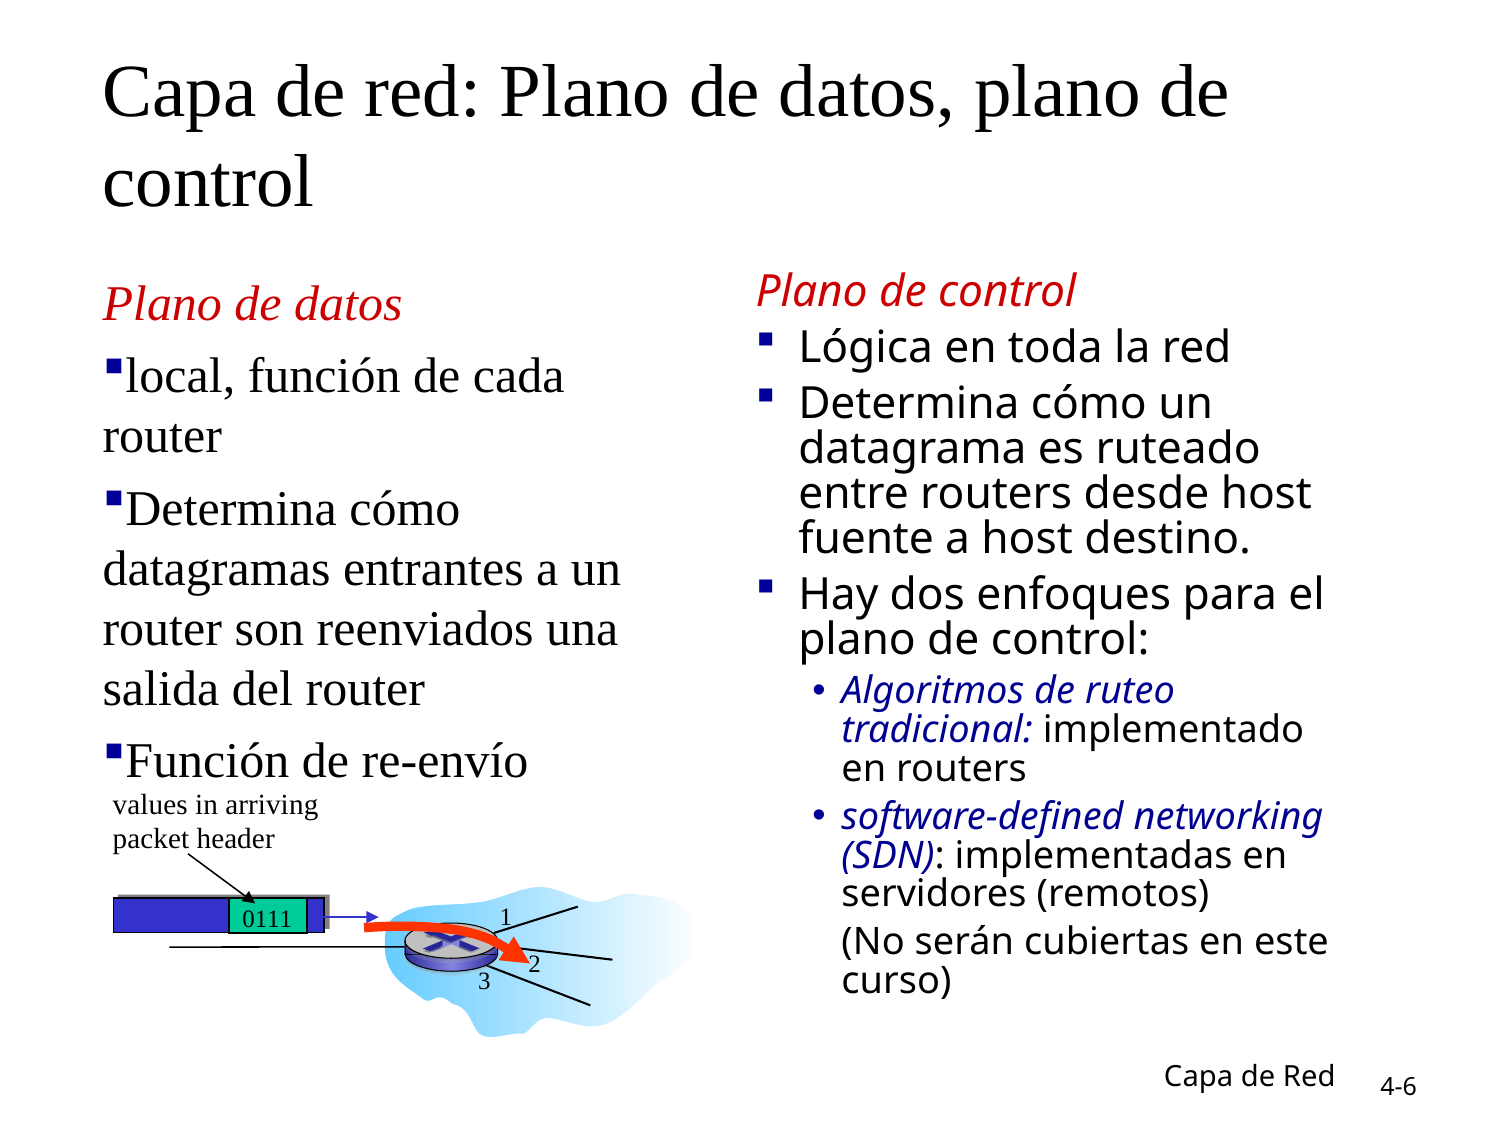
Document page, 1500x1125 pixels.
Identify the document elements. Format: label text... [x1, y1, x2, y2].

list Plano de control Lógica en toda la red Determina cómo un datagrama es ruteado entre routers desde host fuente a host destino. Hay dos enfoques para el plano de control: Algoritmos de ruteo tradicional: implementado en routers software-defined networking (SDN): implementadas en servidores (remotos) (No serán cubiertas en este curso) [740, 262, 1363, 1026]
text_box Plano de datos local, función de cada router Determina cómo datagramas entrantes a un router son reenviados una salida del router Función de re-envío [87, 262, 710, 1026]
text_box [308, 894, 330, 916]
text_box 0111 [227, 894, 308, 941]
text_box 3 [463, 959, 506, 1003]
text_box [506, 962, 513, 974]
text_box [113, 894, 227, 933]
text_box Capa de red: Plano de datos, plano de control [87, 37, 1363, 225]
text_box [308, 918, 330, 933]
text_box 2 [513, 940, 556, 986]
text_box values in arriving packet header [97, 777, 425, 863]
text_box [384, 886, 696, 1037]
text_box 1 [484, 893, 528, 939]
text_box [390, 901, 497, 937]
